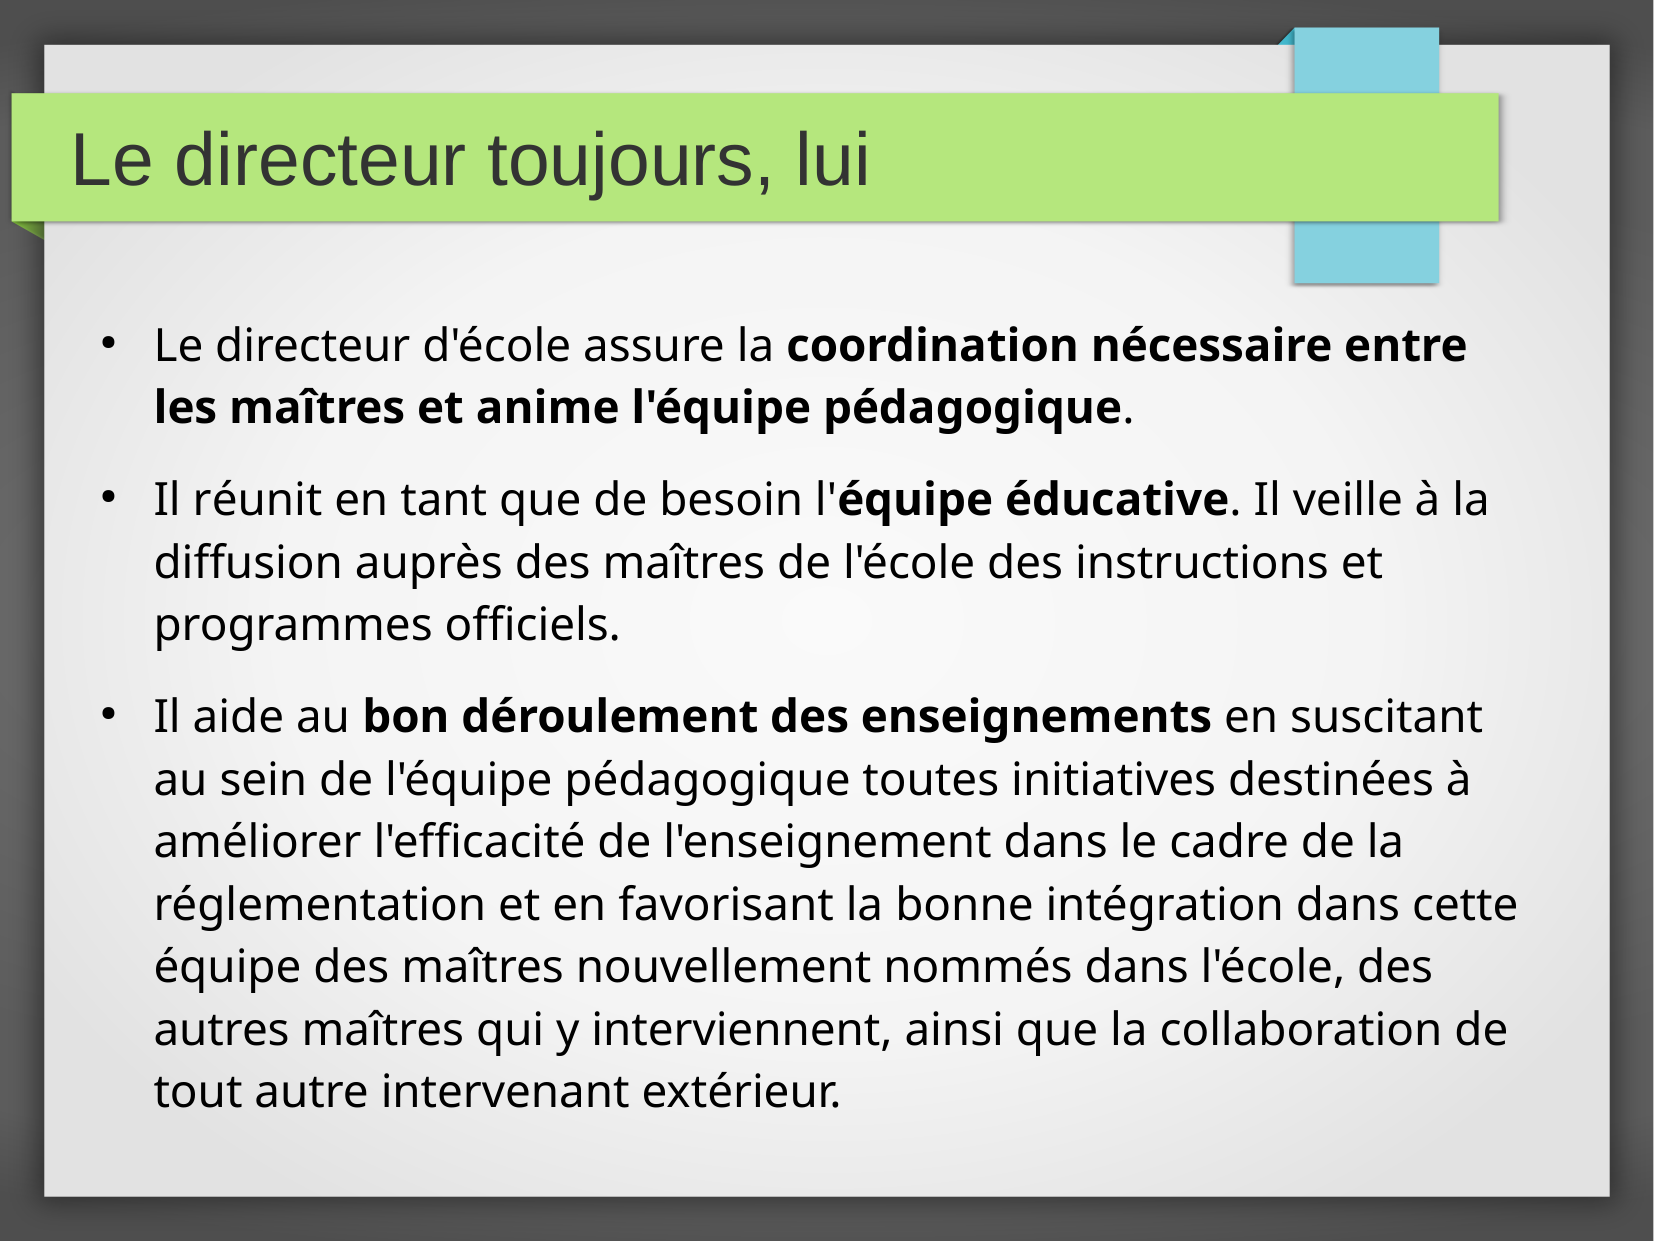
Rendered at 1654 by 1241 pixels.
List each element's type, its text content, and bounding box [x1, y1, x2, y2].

title Le directeur toujours, lui [70, 106, 1229, 213]
subtitle Le directeur d'école assure la coordination nécessaire entre les maîtres et anime l'équipe pédagogique. Il réunit en tant que de besoin l'équipe éducative. Il veille à la diffusion auprès des maîtres de l'école des instructions et programmes officiels. Il aide au bon déroulement des enseignements en suscitant au sein de l'équipe pédagogique toutes initiatives destinées à améliorer l'efficacité de l'enseignement dans le cadre de la réglementation et en favorisant la bonne intégration dans cette équipe des maîtres nouvellement nommés dans l'école, des autres maîtres qui y interviennent, ainsi que la collaboration de tout autre intervenant extérieur. [82, 339, 1538, 1095]
picture [0, 0, 1654, 1241]
